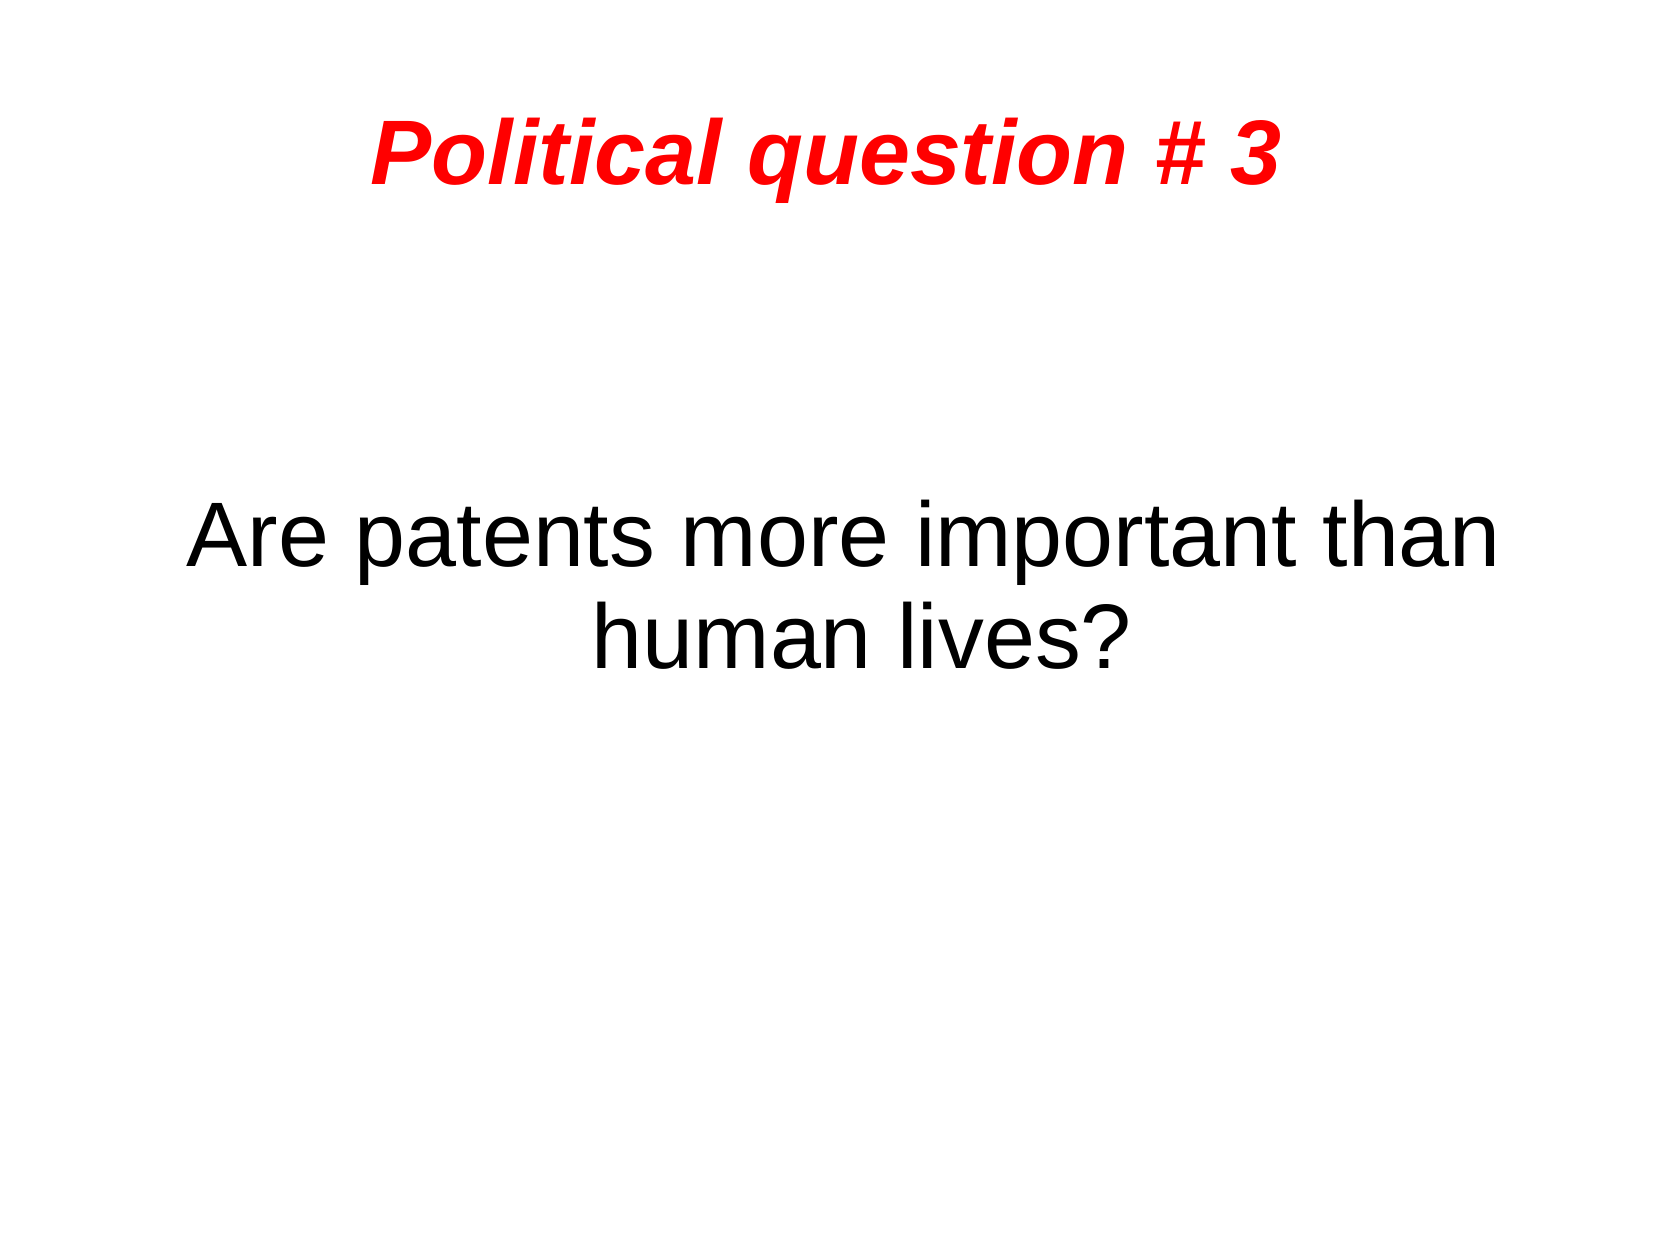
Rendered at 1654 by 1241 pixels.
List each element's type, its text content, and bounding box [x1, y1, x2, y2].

subtitle Are patents more important than human lives? [82, 187, 1571, 1088]
title Political question # 3 [82, 49, 1571, 187]
